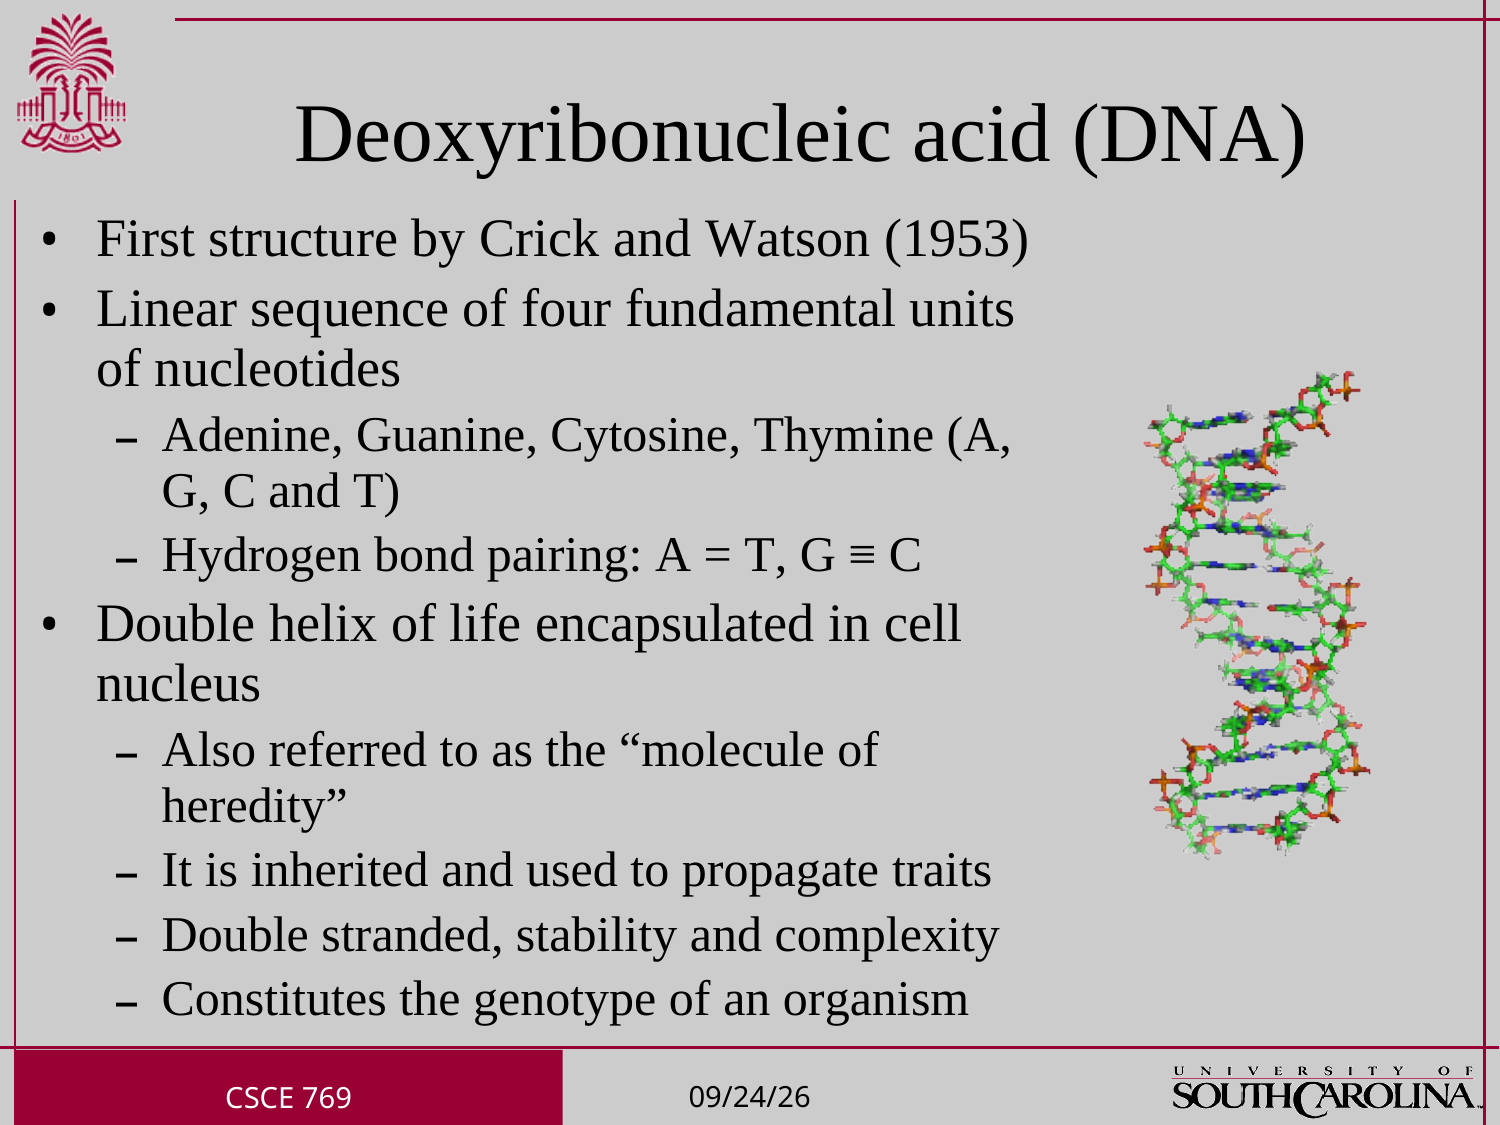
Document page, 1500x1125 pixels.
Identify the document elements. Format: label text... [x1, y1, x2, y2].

picture [1162, 1049, 1483, 1125]
title Deoxyribonucleic acid (DNA) [174, 9, 1450, 188]
picture [1073, 332, 1430, 920]
list First structure by Crick and Watson (1953) Linear sequence of four fundamental units of nucleotides Adenine, Guanine, Cytosine, Thymine (A, G, C and T) Hydrogen bond pairing: A = T, G ≡ C Double helix of life encapsulated in cell nucleus Also referred to as the “molecule of heredity” It is inherited and used to propagate traits Double stranded, stability and complexity Constitutes the genotype of an organism [24, 200, 1051, 1035]
picture [12, 12, 131, 155]
